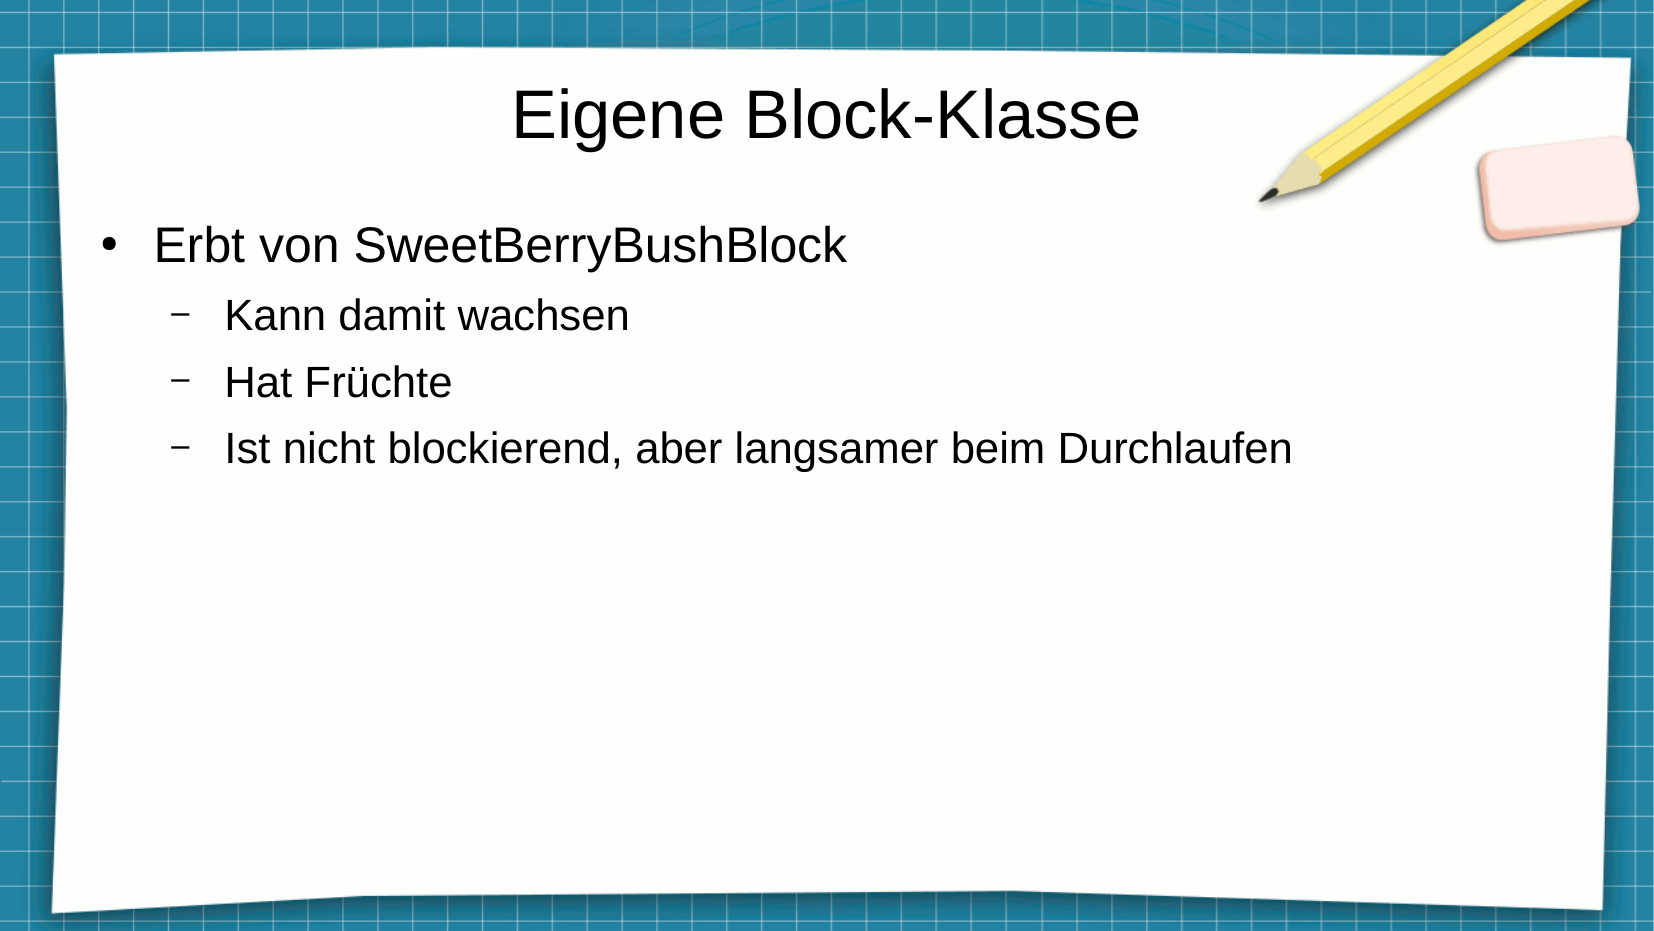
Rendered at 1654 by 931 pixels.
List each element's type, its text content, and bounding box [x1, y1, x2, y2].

picture [0, 0, 1654, 931]
list Erbt von SweetBerryBushBlock Kann damit wachsen Hat Früchte Ist nicht blockierend, aber langsamer beim Durchlaufen [82, 217, 1571, 502]
title Eigene Block-Klasse [82, 37, 1571, 193]
